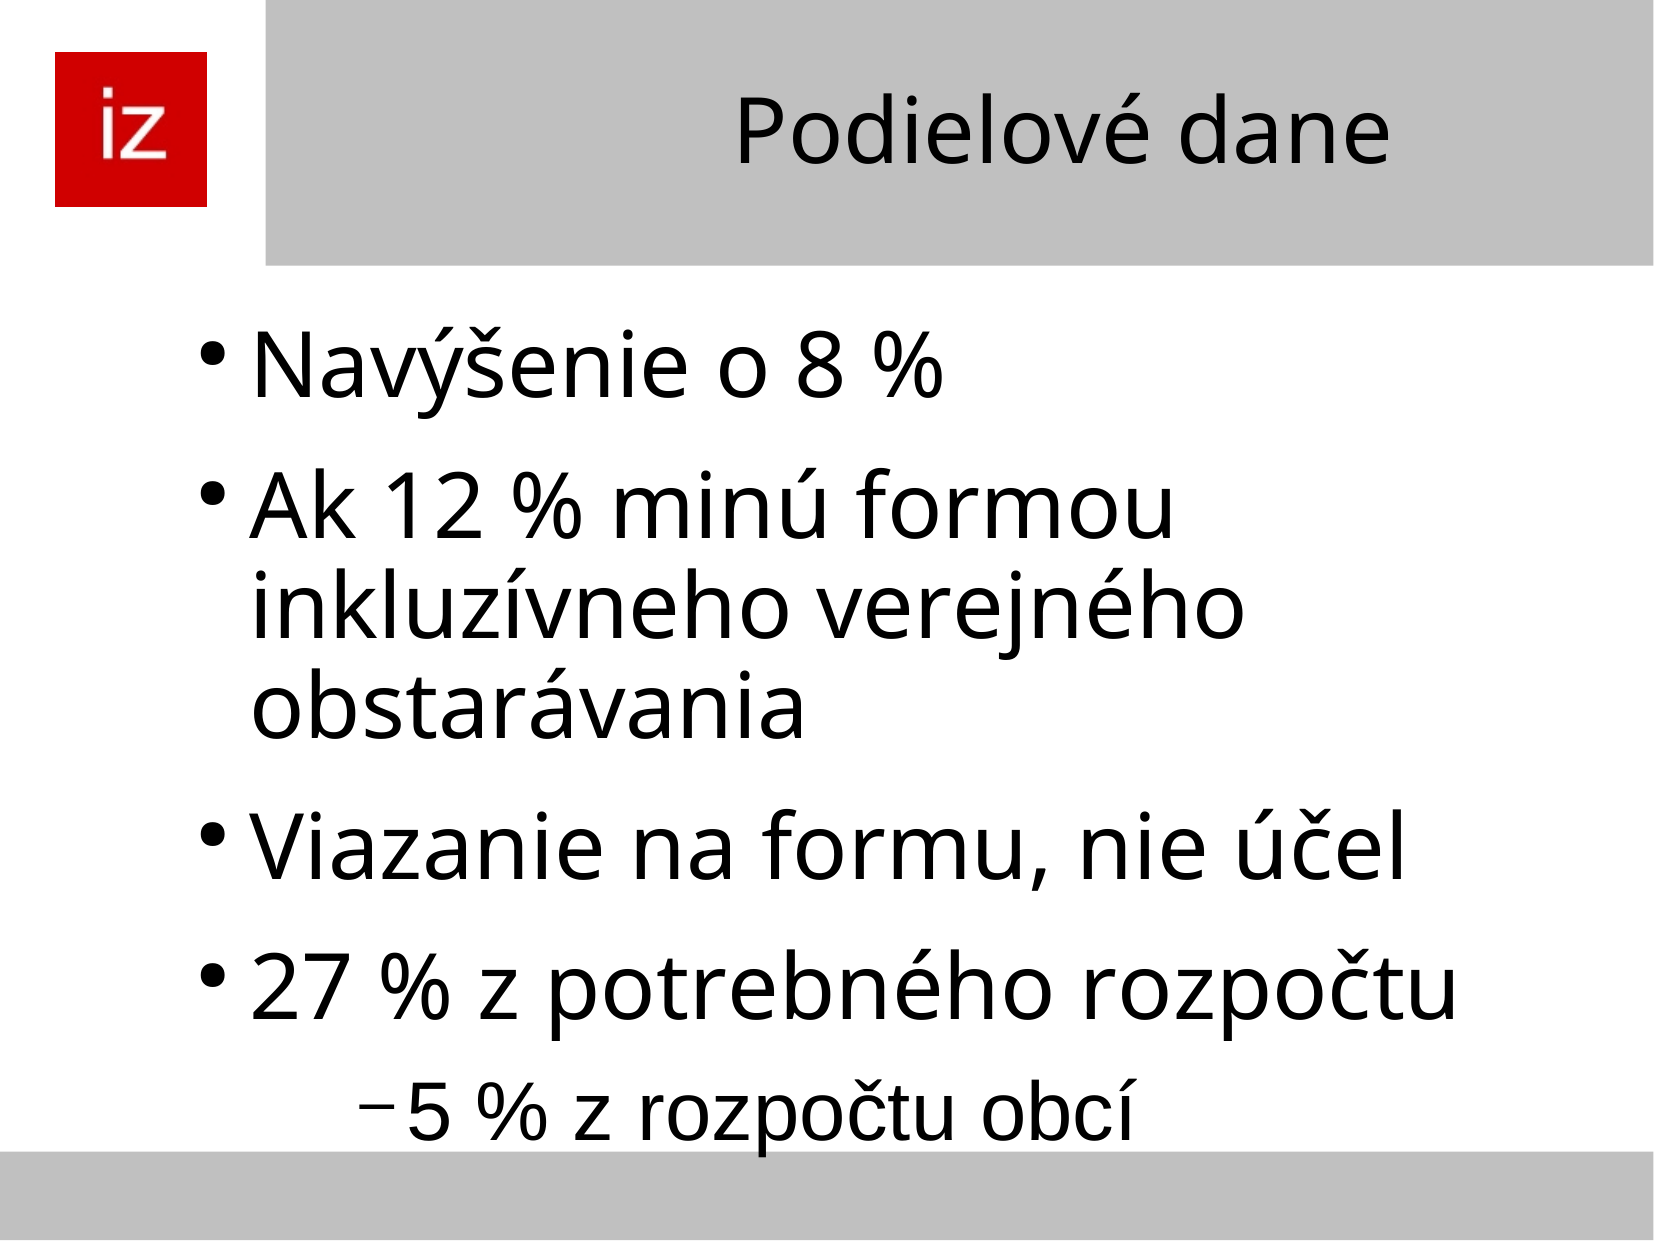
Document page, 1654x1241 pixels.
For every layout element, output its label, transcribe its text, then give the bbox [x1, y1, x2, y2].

picture [55, 52, 207, 207]
list Navýšenie o 8 % Ak 12 % minú formou inkluzívneho verejného obstarávania Viazanie na formu, nie účel 27 % z potrebného rozpočtu 5 % z rozpočtu obcí [124, 317, 1536, 1099]
title Podielové dane [561, 29, 1565, 237]
